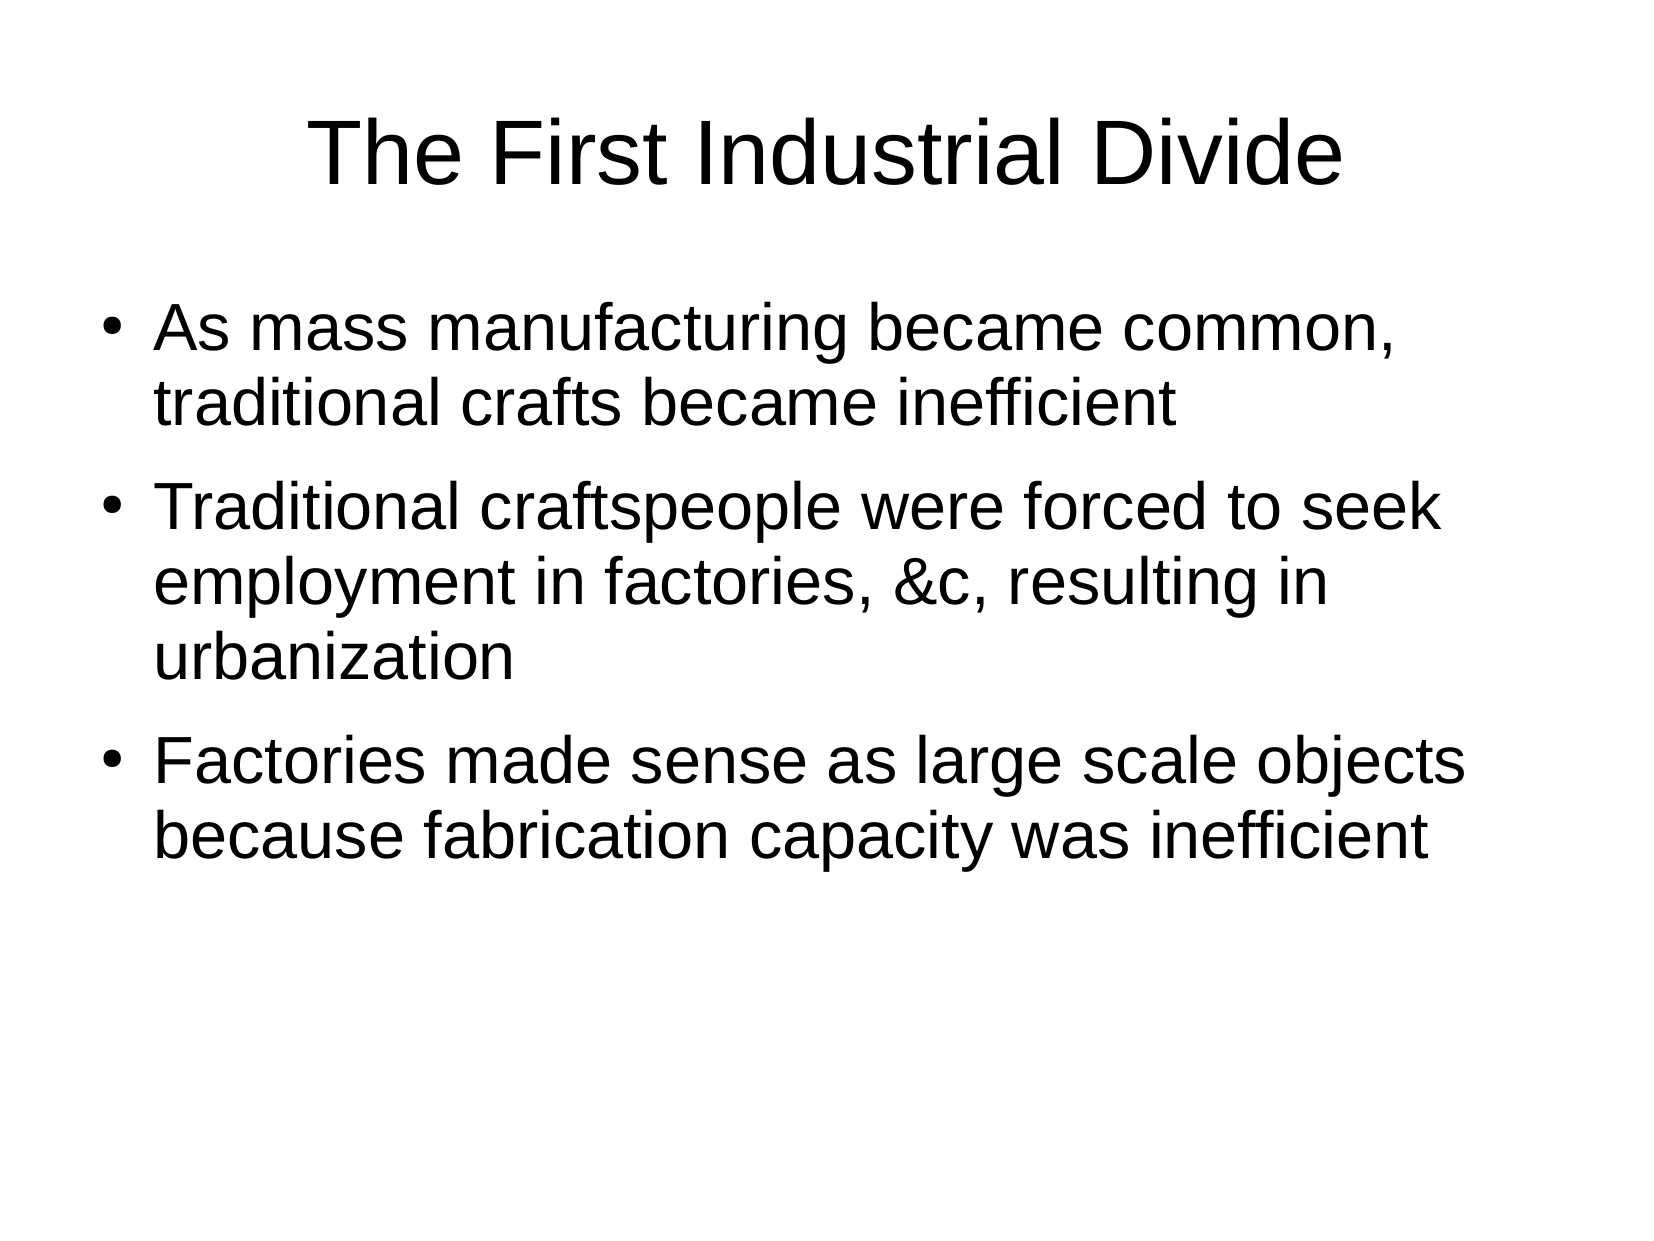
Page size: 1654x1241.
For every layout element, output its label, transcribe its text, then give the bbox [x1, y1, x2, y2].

title The First Industrial Divide [82, 56, 1571, 250]
list As mass manufacturing became common, traditional crafts became inefficient Traditional craftspeople were forced to seek employment in factories, &c, resulting in urbanization Factories made sense as large scale objects because fabrication capacity was inefficient [82, 290, 1571, 1109]
